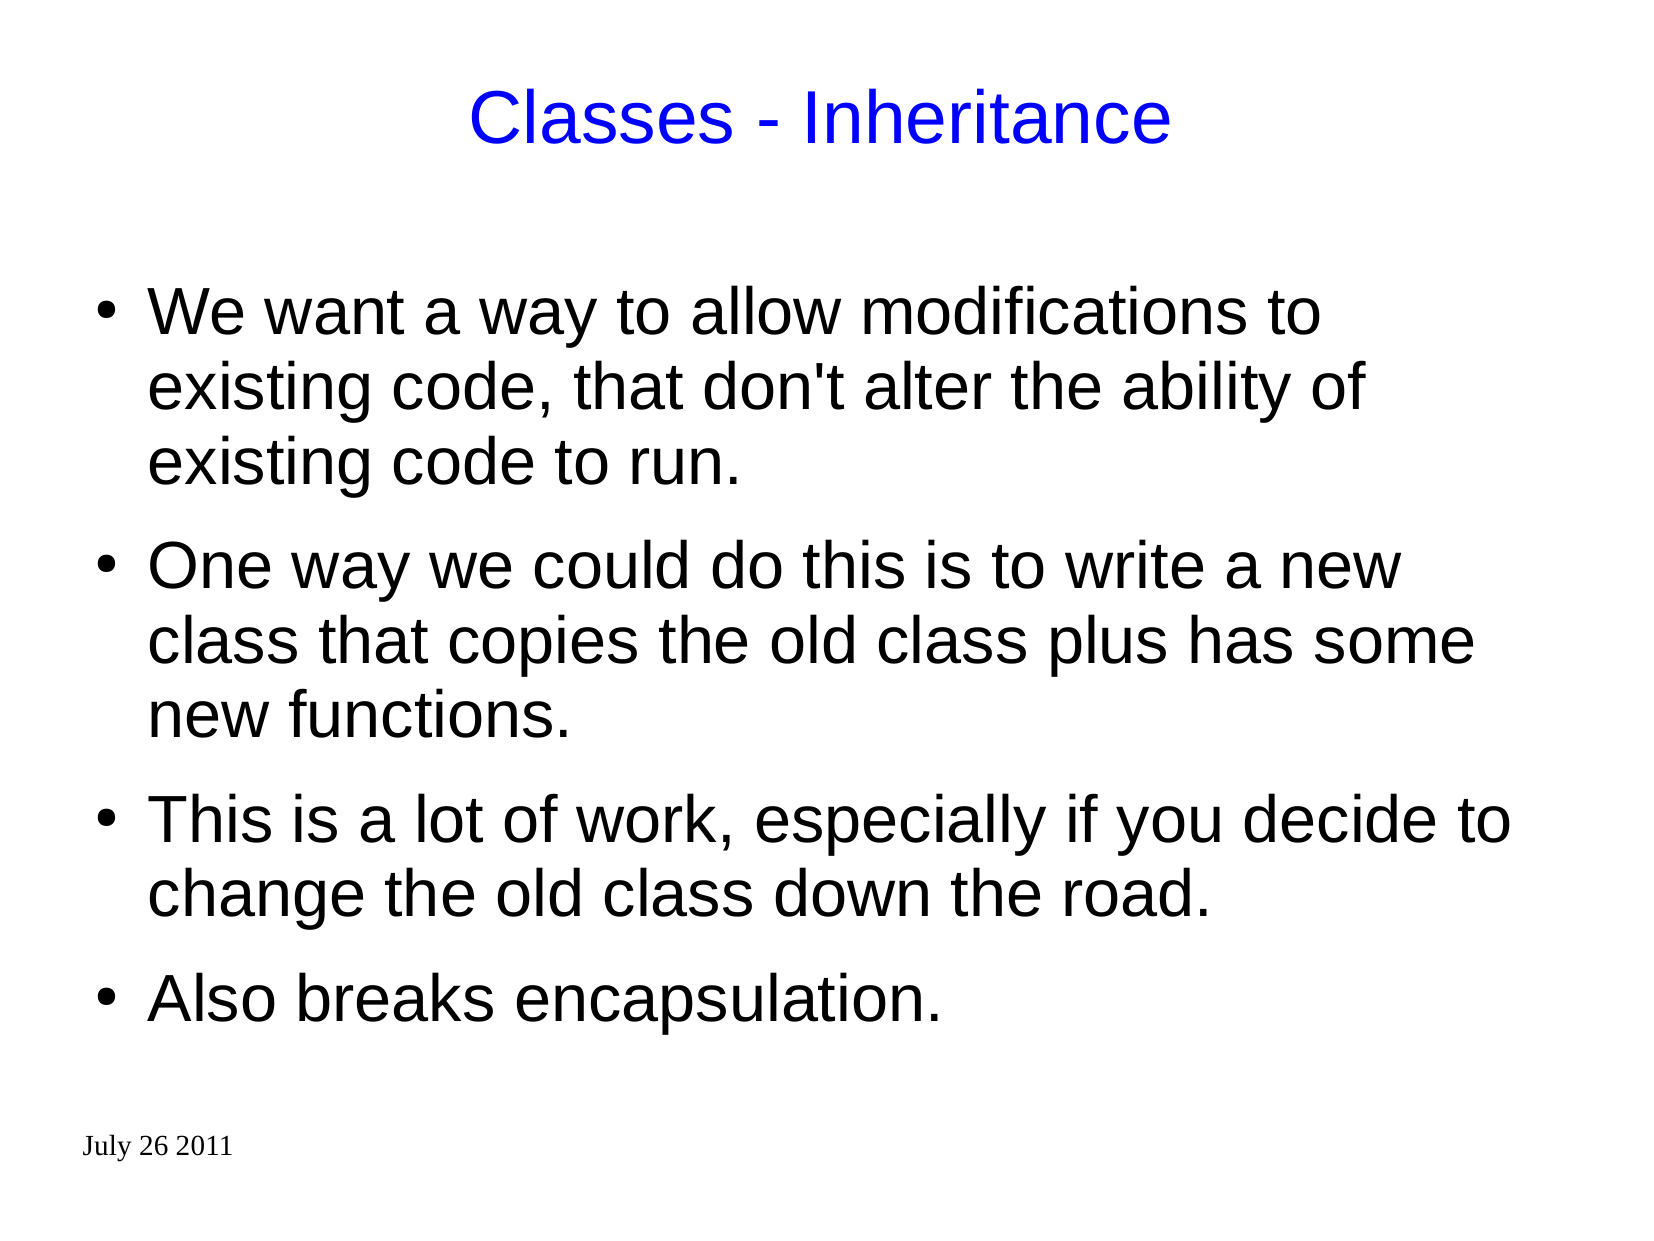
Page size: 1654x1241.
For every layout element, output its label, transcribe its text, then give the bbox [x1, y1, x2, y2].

list We want a way to allow modifications to existing code, that don't alter the ability of existing code to run. One way we could do this is to write a new class that copies the old class plus has some new functions. This is a lot of work, especially if you decide to change the old class down the road. Also breaks encapsulation. [76, 274, 1565, 1093]
title Classes - Inheritance [76, 58, 1565, 178]
